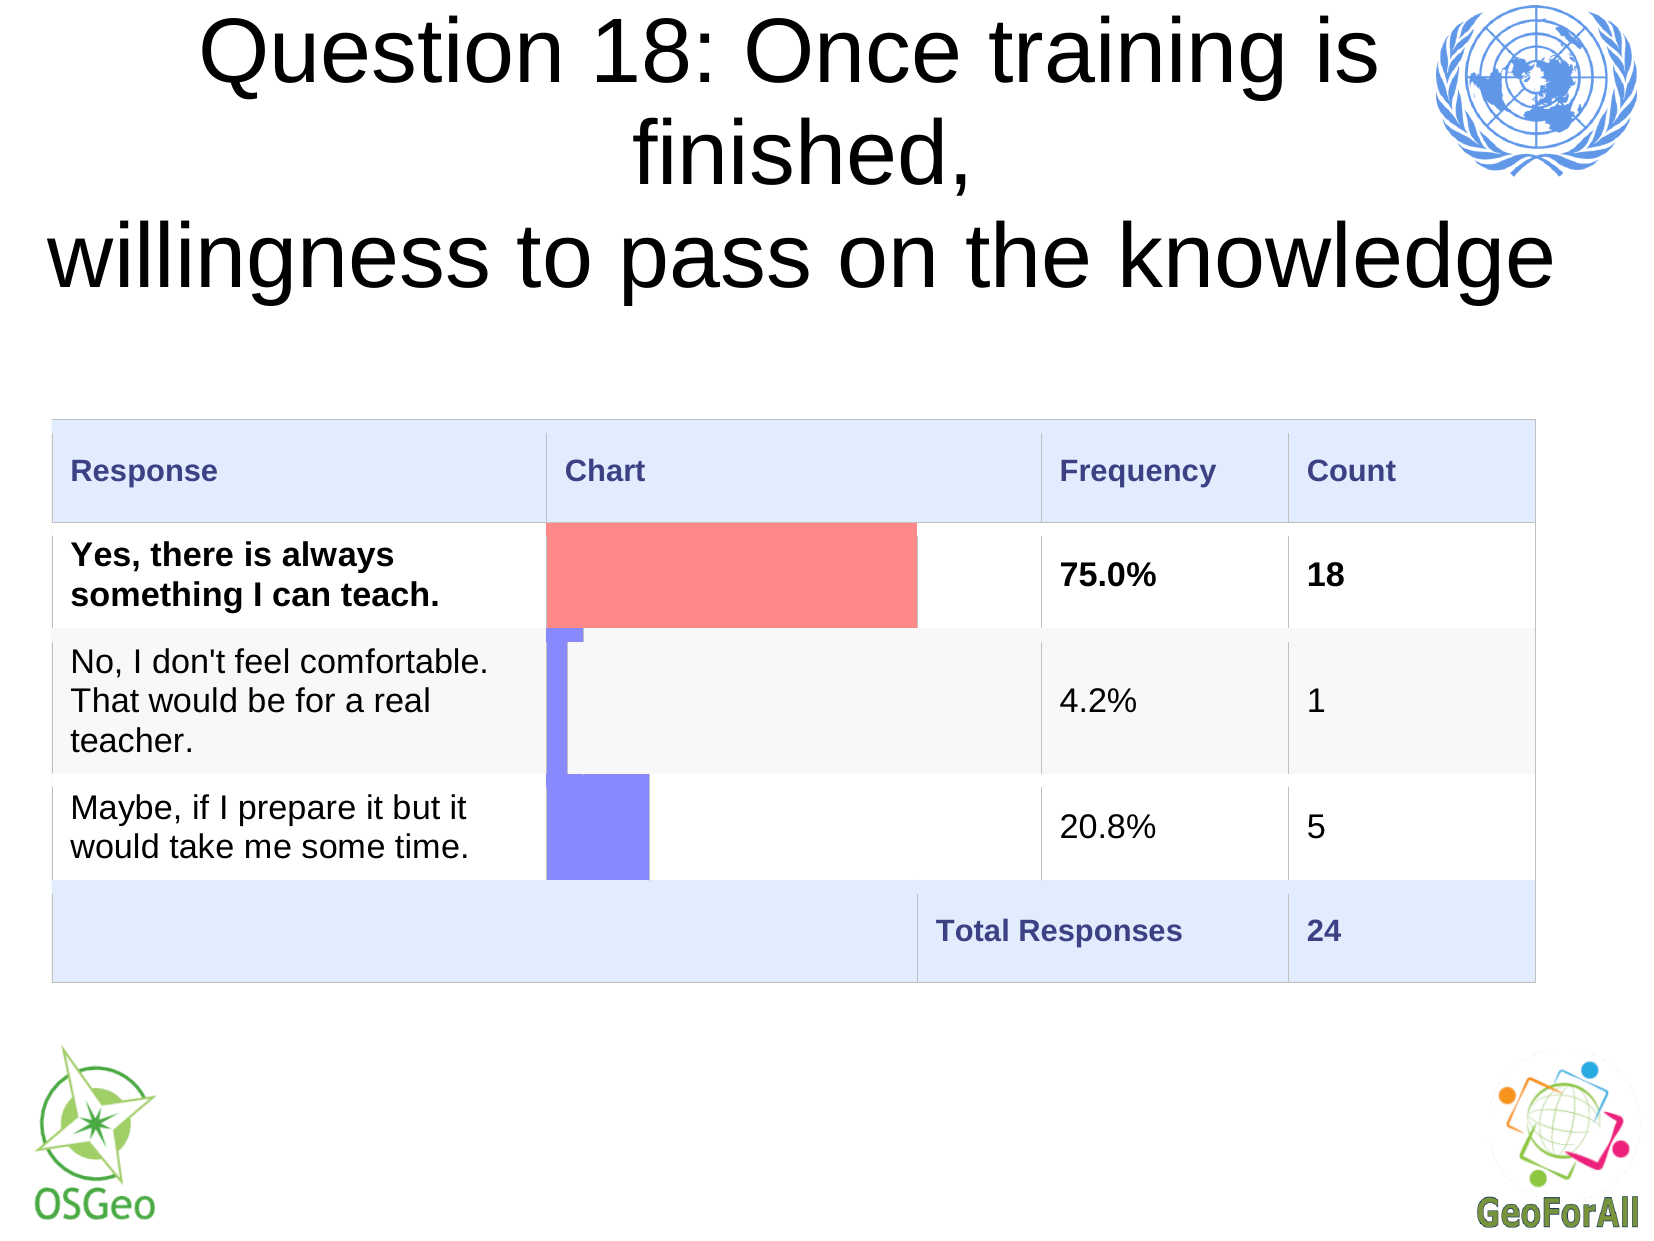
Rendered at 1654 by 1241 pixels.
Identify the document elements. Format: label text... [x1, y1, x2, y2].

picture [1437, 1048, 1654, 1241]
picture [6, 1043, 184, 1221]
title Question 18: Once training is finished, willingness to pass on the knowledge [23, 0, 1583, 307]
picture [1416, 5, 1654, 180]
chart [51, 419, 1654, 1032]
